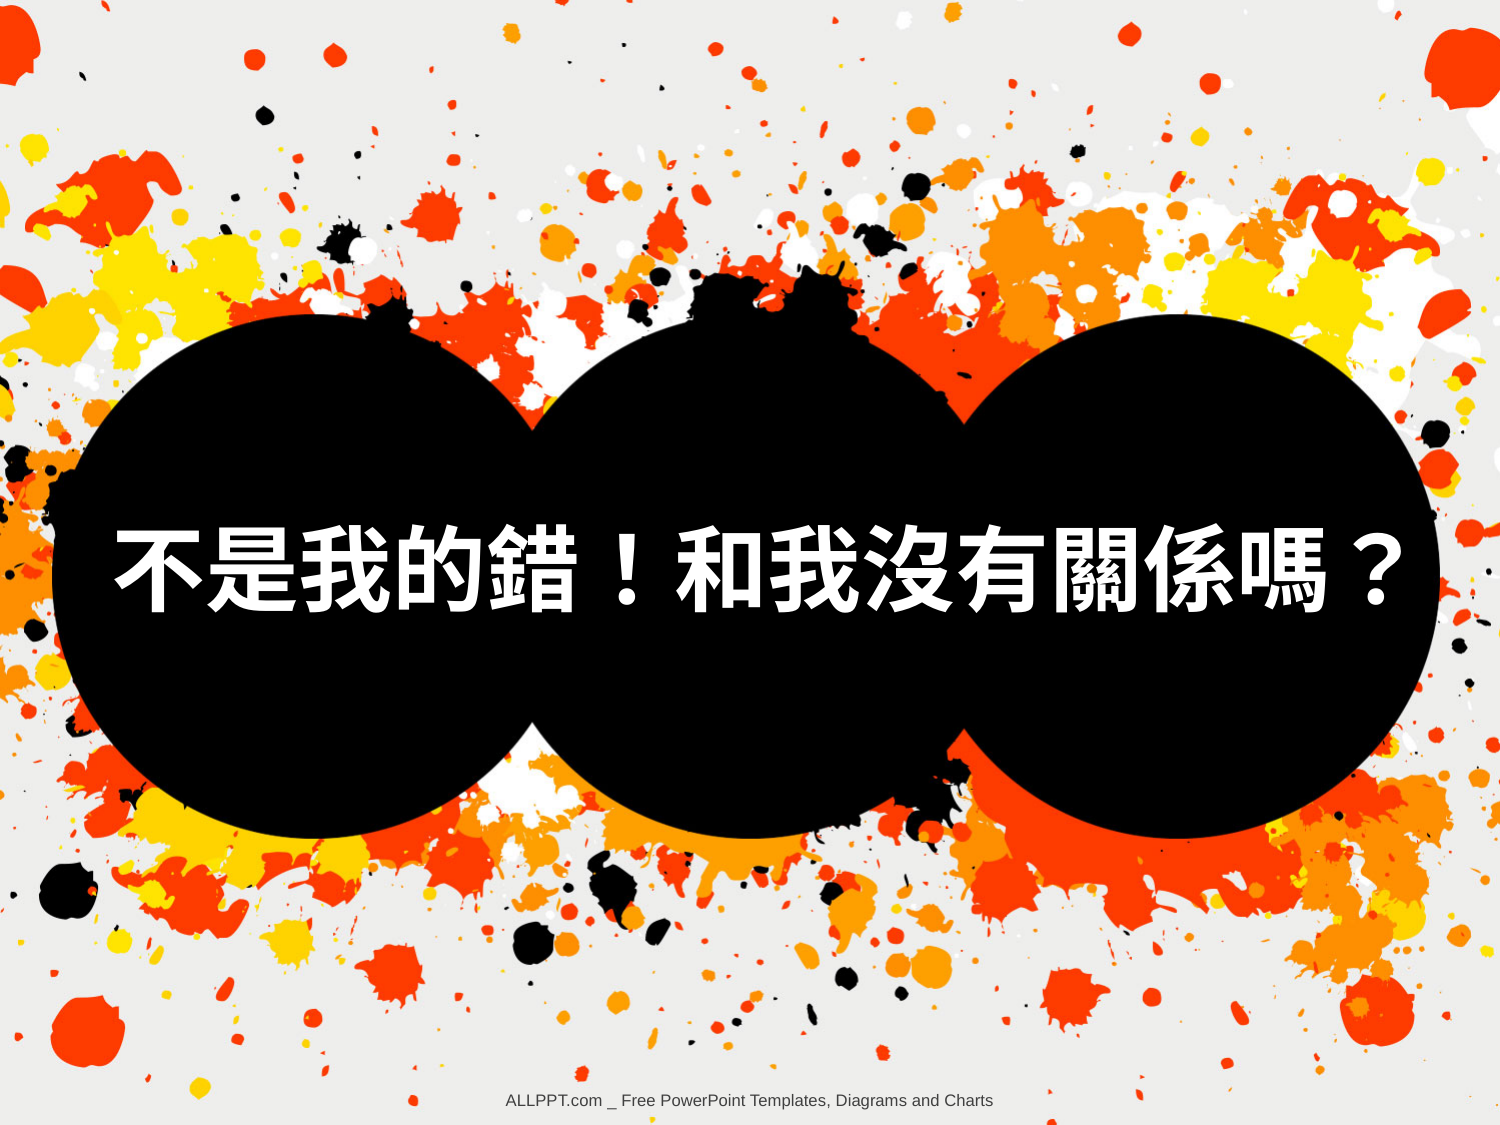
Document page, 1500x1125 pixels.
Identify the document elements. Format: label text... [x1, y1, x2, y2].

text_box 不是我的錯！和我沒有關係嗎？ [17, 503, 1500, 633]
text_box ALLPPT.com _ Free PowerPoint Templates, Diagrams and Charts [0, 1082, 1500, 1118]
